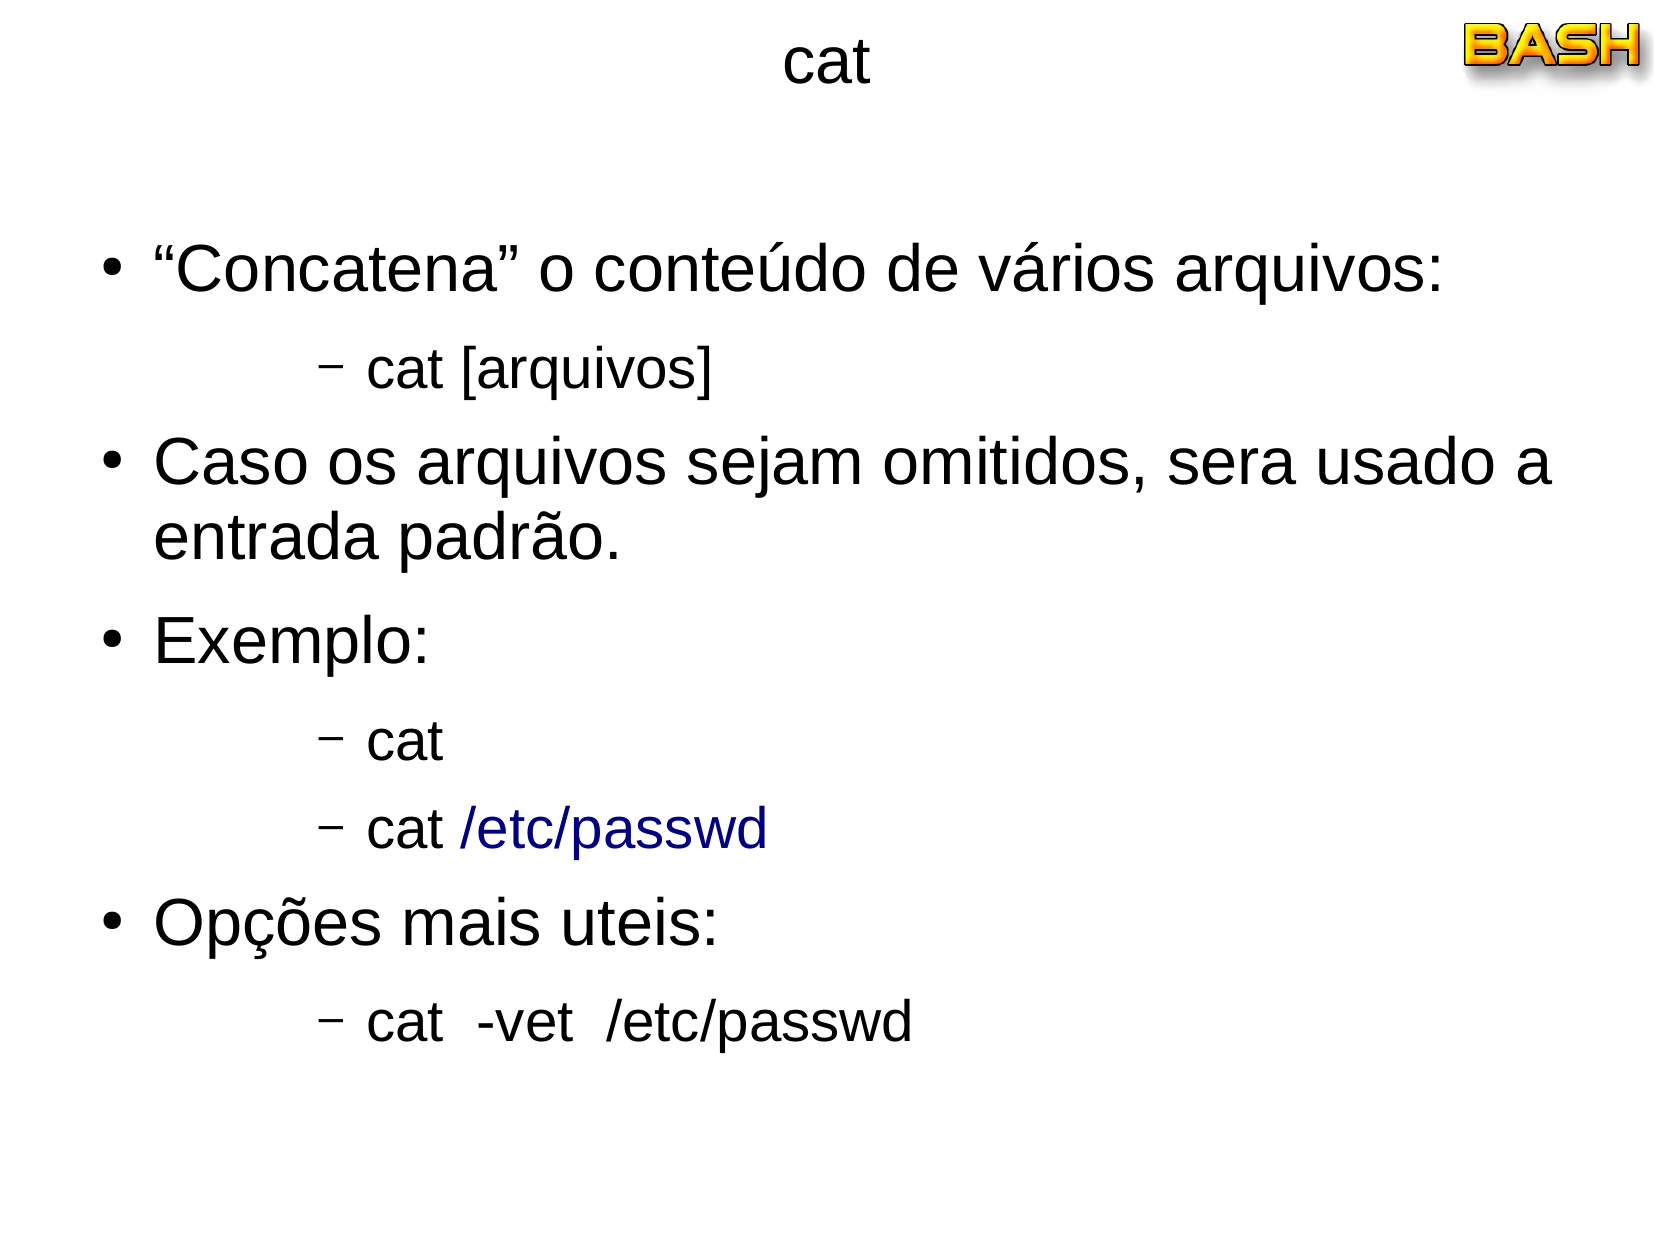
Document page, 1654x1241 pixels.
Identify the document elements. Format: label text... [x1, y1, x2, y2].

title cat [82, 22, 1571, 98]
list “Concatena” o conteúdo de vários arquivos: cat [arquivos] Caso os arquivos sejam omitidos, sera usado a entrada padrão. Exemplo: cat cat /etc/passwd Opções mais uteis: cat -vet /etc/passwd [82, 231, 1571, 1055]
picture [1450, 0, 1654, 96]
